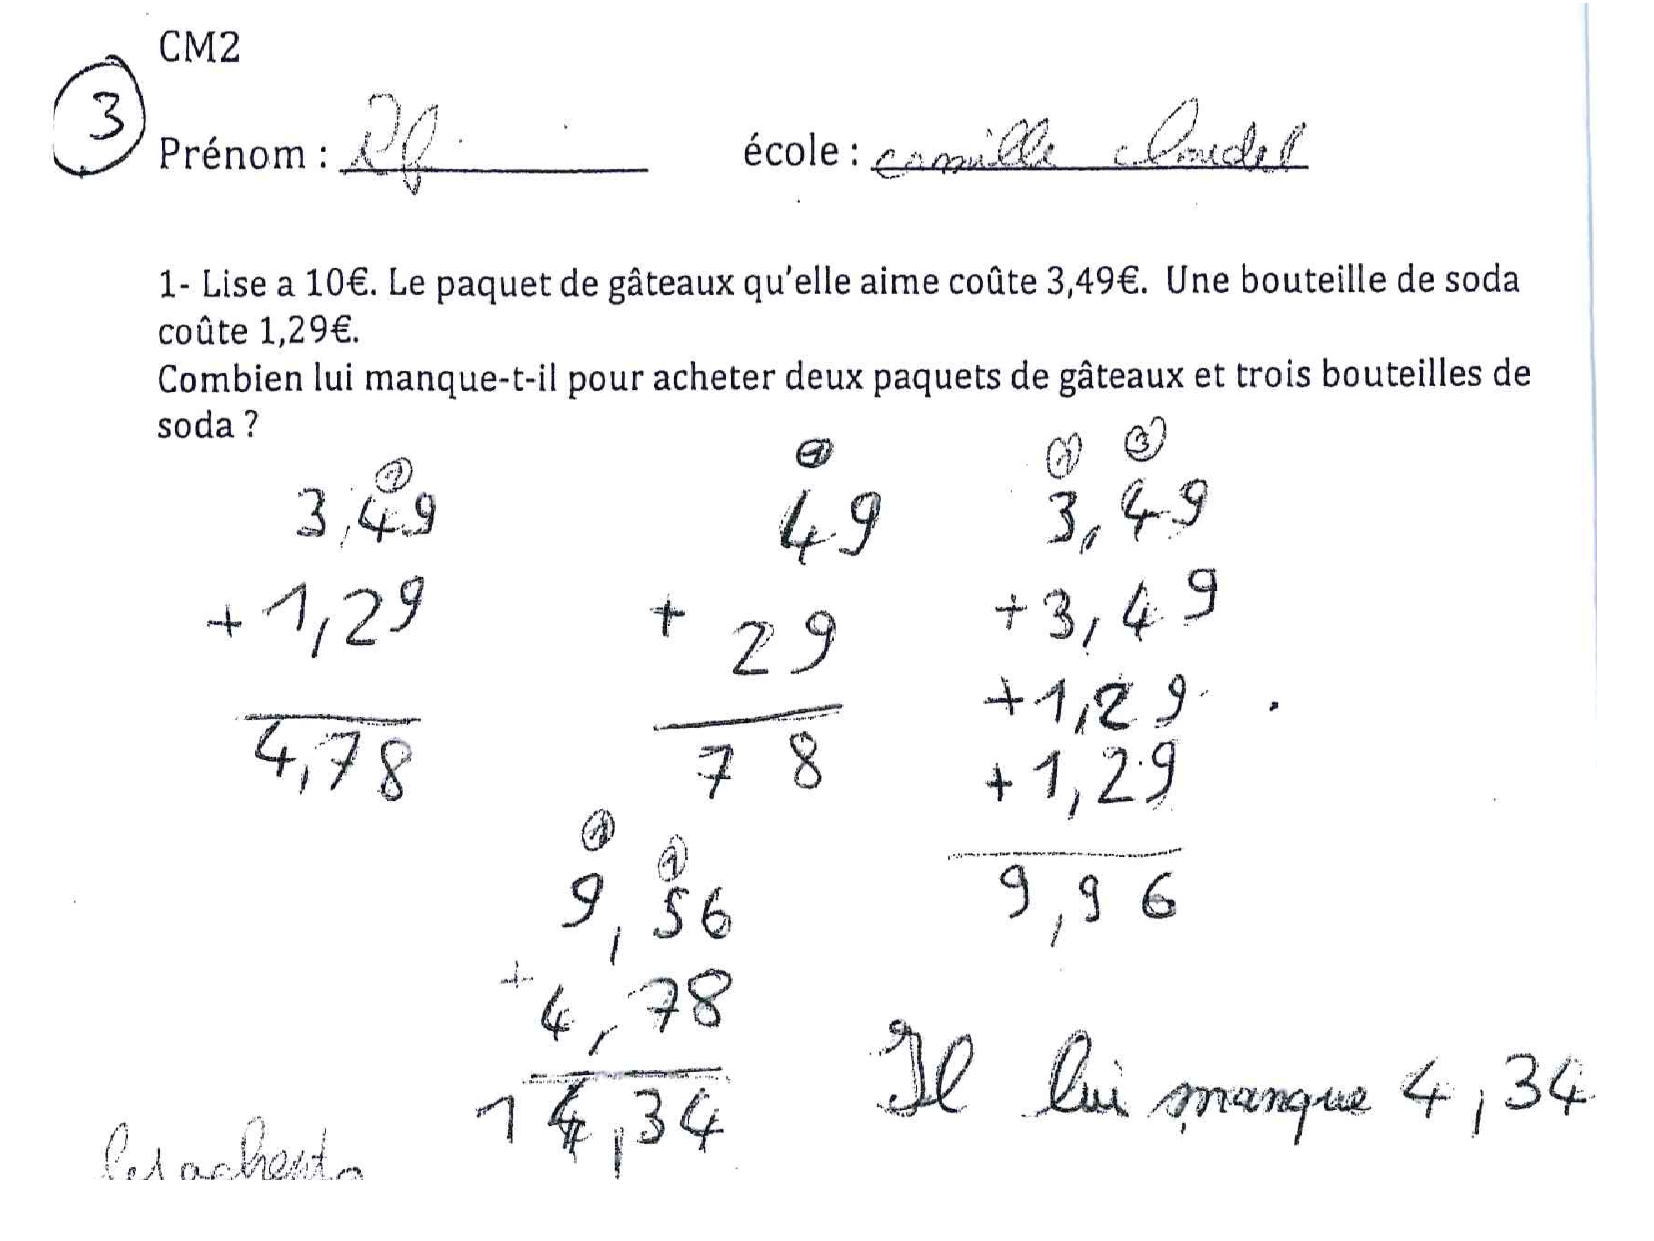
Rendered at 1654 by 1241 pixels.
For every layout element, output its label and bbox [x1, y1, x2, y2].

picture [32, 3, 1597, 1180]
